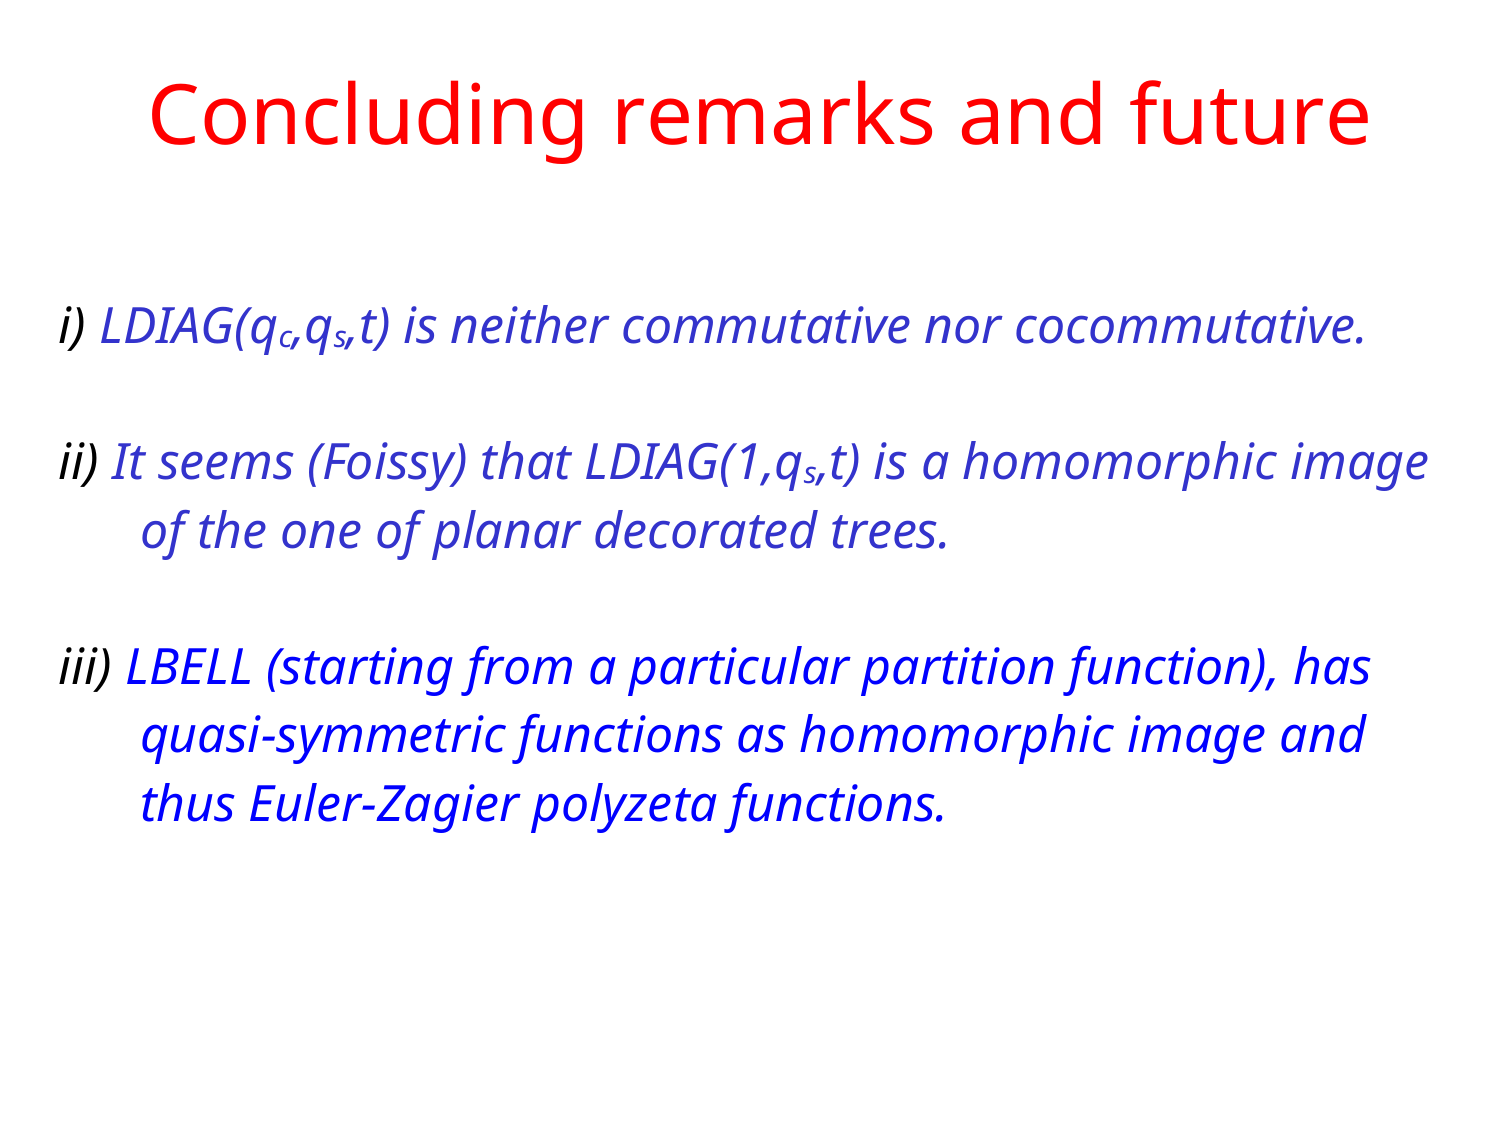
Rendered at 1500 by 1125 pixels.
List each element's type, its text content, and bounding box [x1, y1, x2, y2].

text_box Concluding remarks and future i) LDIAG(qc,qs,t) is neither commutative nor cocommutative. ii) It seems (Foissy) that LDIAG(1,qs,t) is a homomorphic image of the one of planar decorated trees. iii) LBELL (starting from a particular partition function), has quasi-symmetric functions as homomorphic image and thus Euler-Zagier polyzeta functions. [59, 48, 1477, 844]
